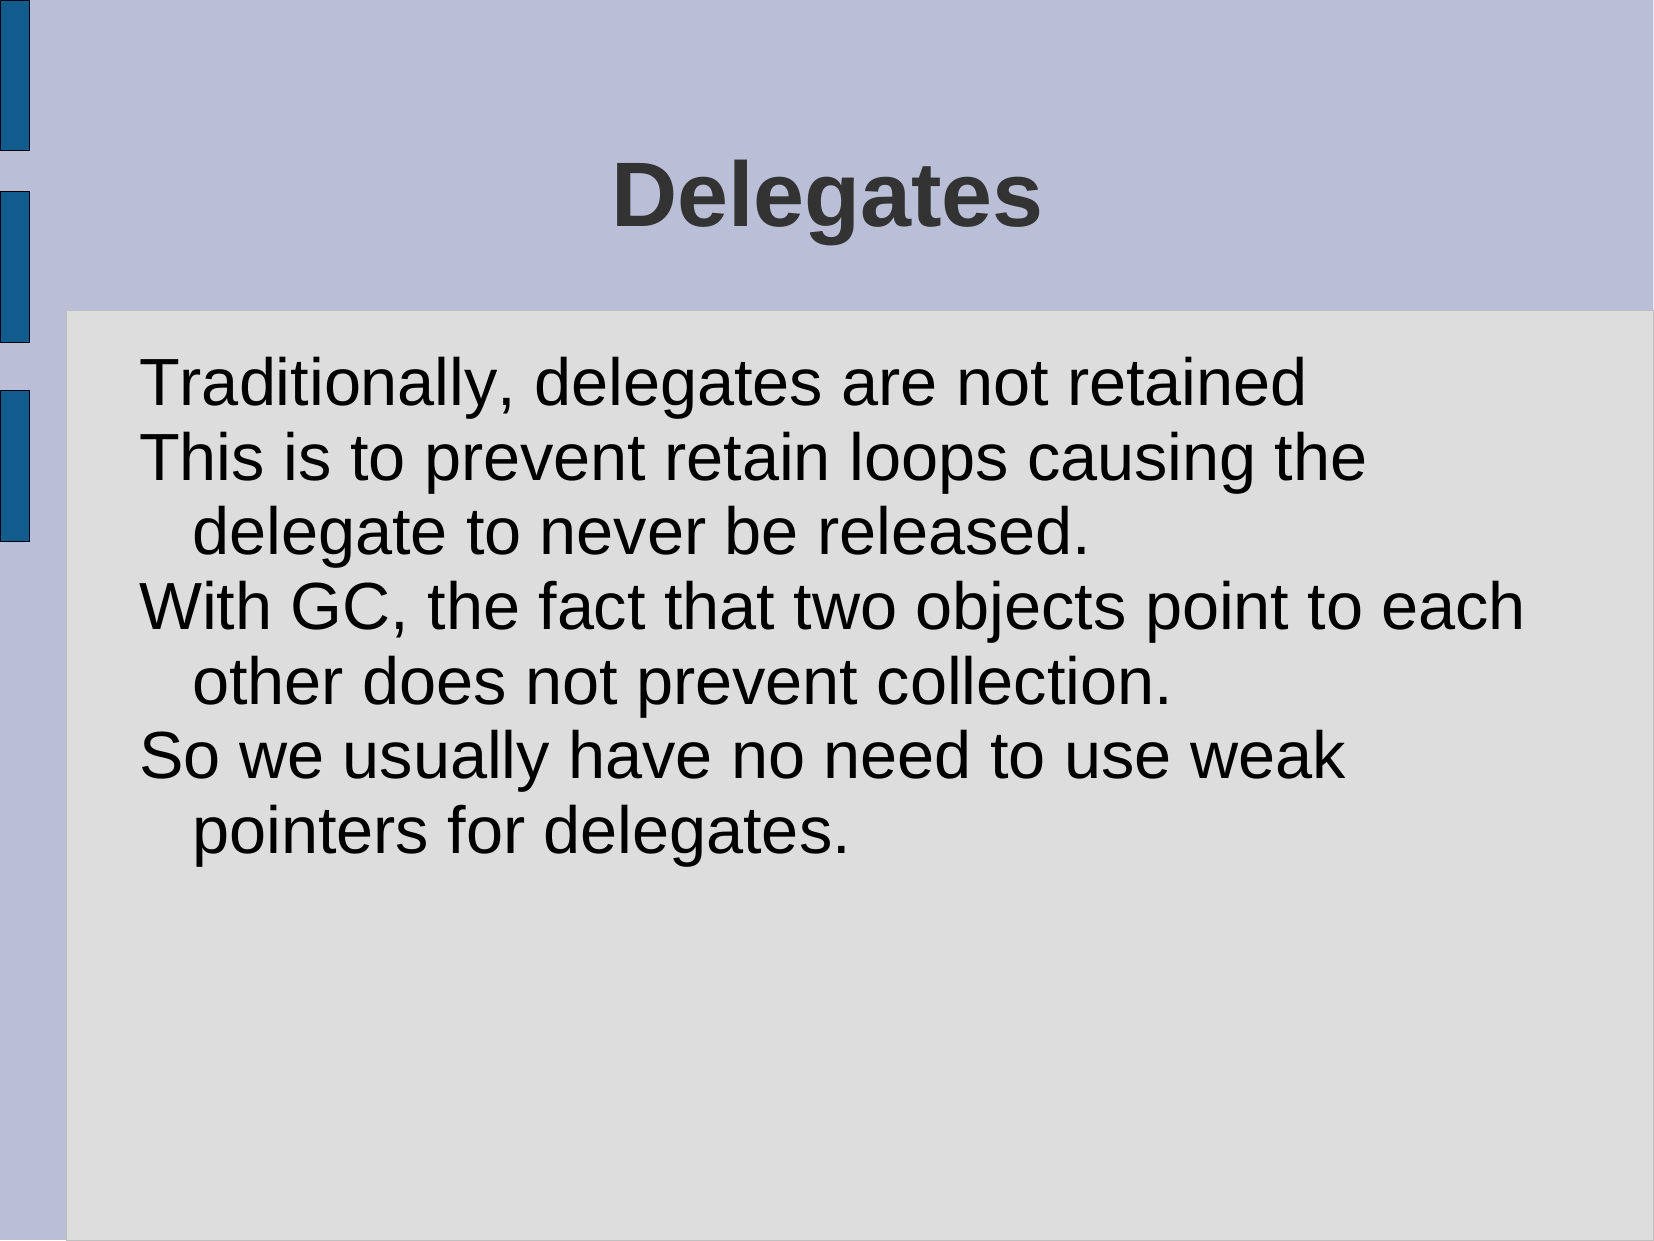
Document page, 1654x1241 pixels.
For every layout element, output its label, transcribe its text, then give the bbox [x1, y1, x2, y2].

title Delegates [121, 91, 1534, 299]
list Traditionally, delegates are not retained This is to prevent retain loops causing the delegate to never be released. With GC, the fact that two objects point to each other does not prevent collection. So we usually have no need to use weak pointers for delegates. [121, 344, 1534, 1127]
